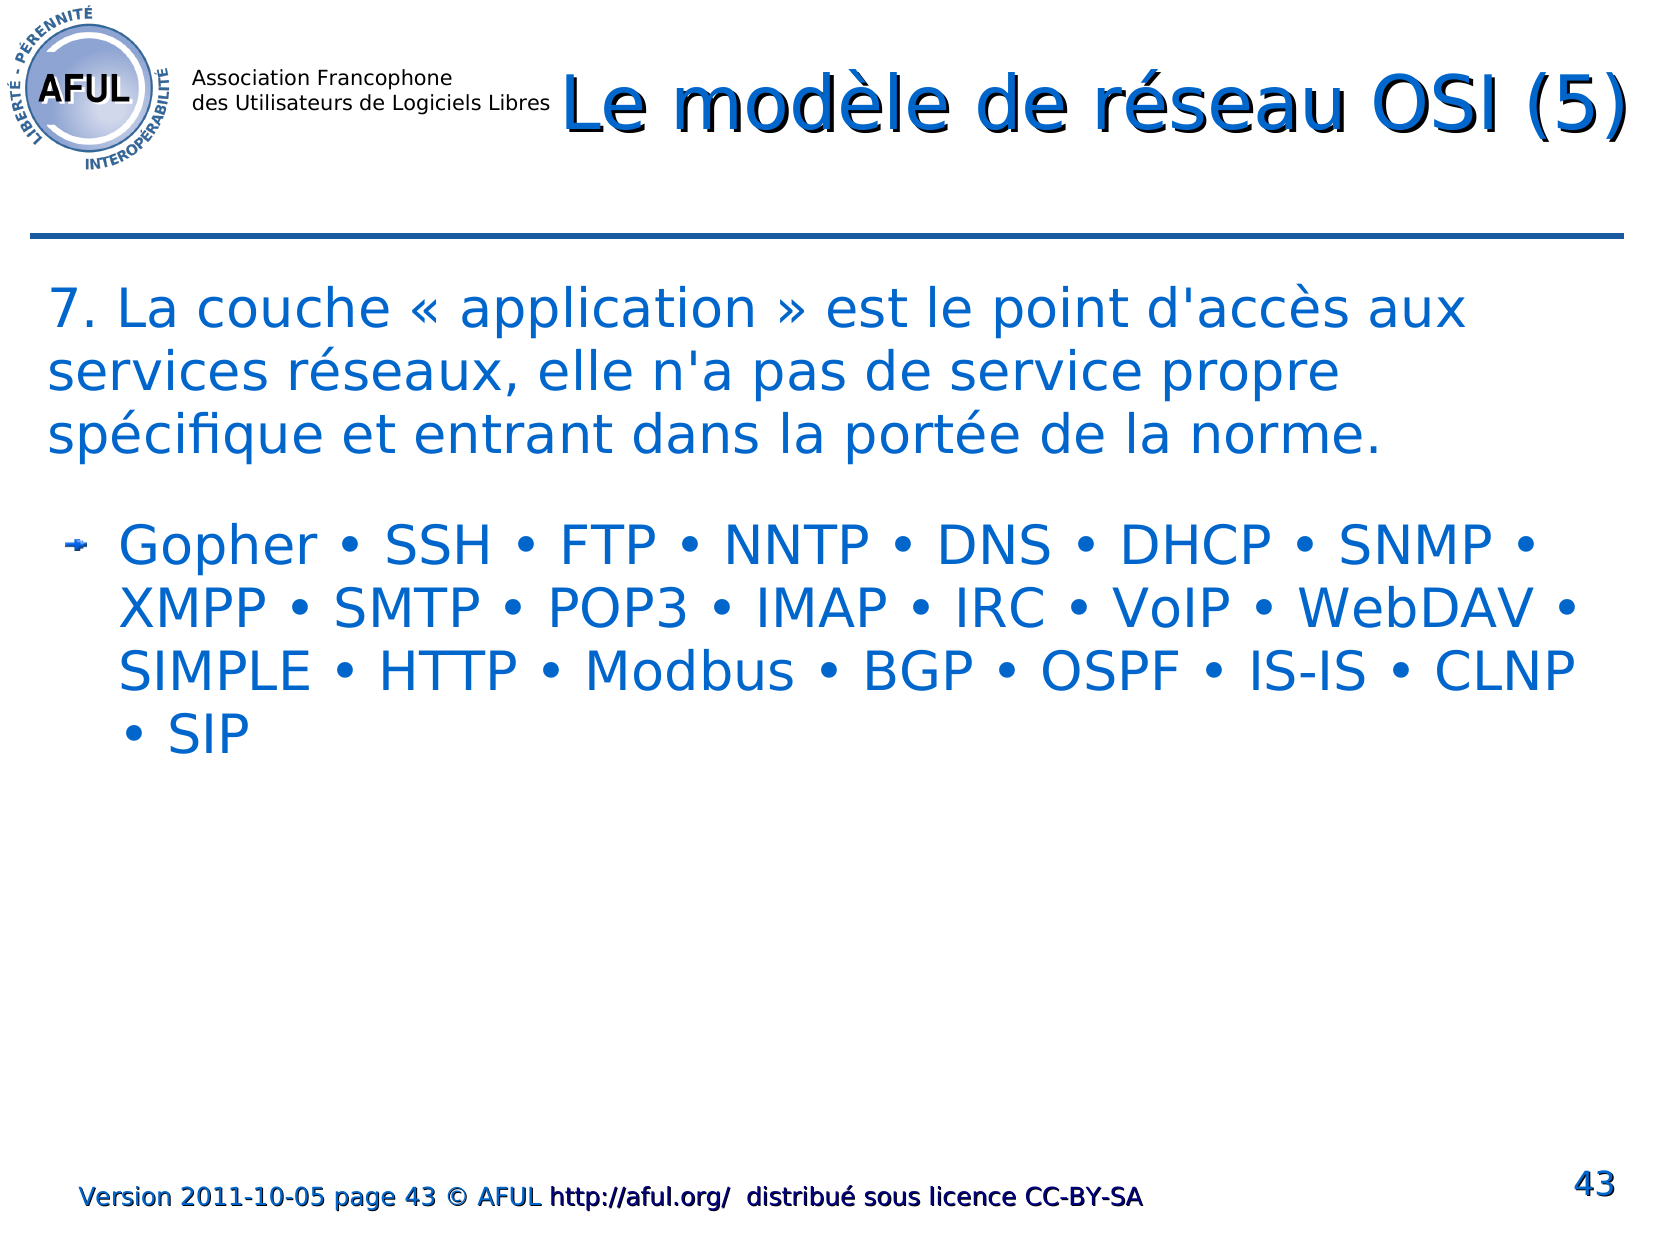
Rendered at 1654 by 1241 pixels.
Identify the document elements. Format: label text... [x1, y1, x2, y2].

picture [0, 0, 178, 178]
title Le modèle de réseau OSI (5) [507, 0, 1630, 207]
list 7. La couche « application » est le point d'accès aux services réseaux, elle n'a pas de service propre spécifique et entrant dans la portée de la norme. Gopher • SSH • FTP • NNTP • DNS • DHCP • SNMP • XMPP • SMTP • POP3 • IMAP • IRC • VoIP • WebDAV • SIMPLE • HTTP • Modbus • BGP • OSPF • IS-IS • CLNP • SIP [47, 277, 1595, 1223]
